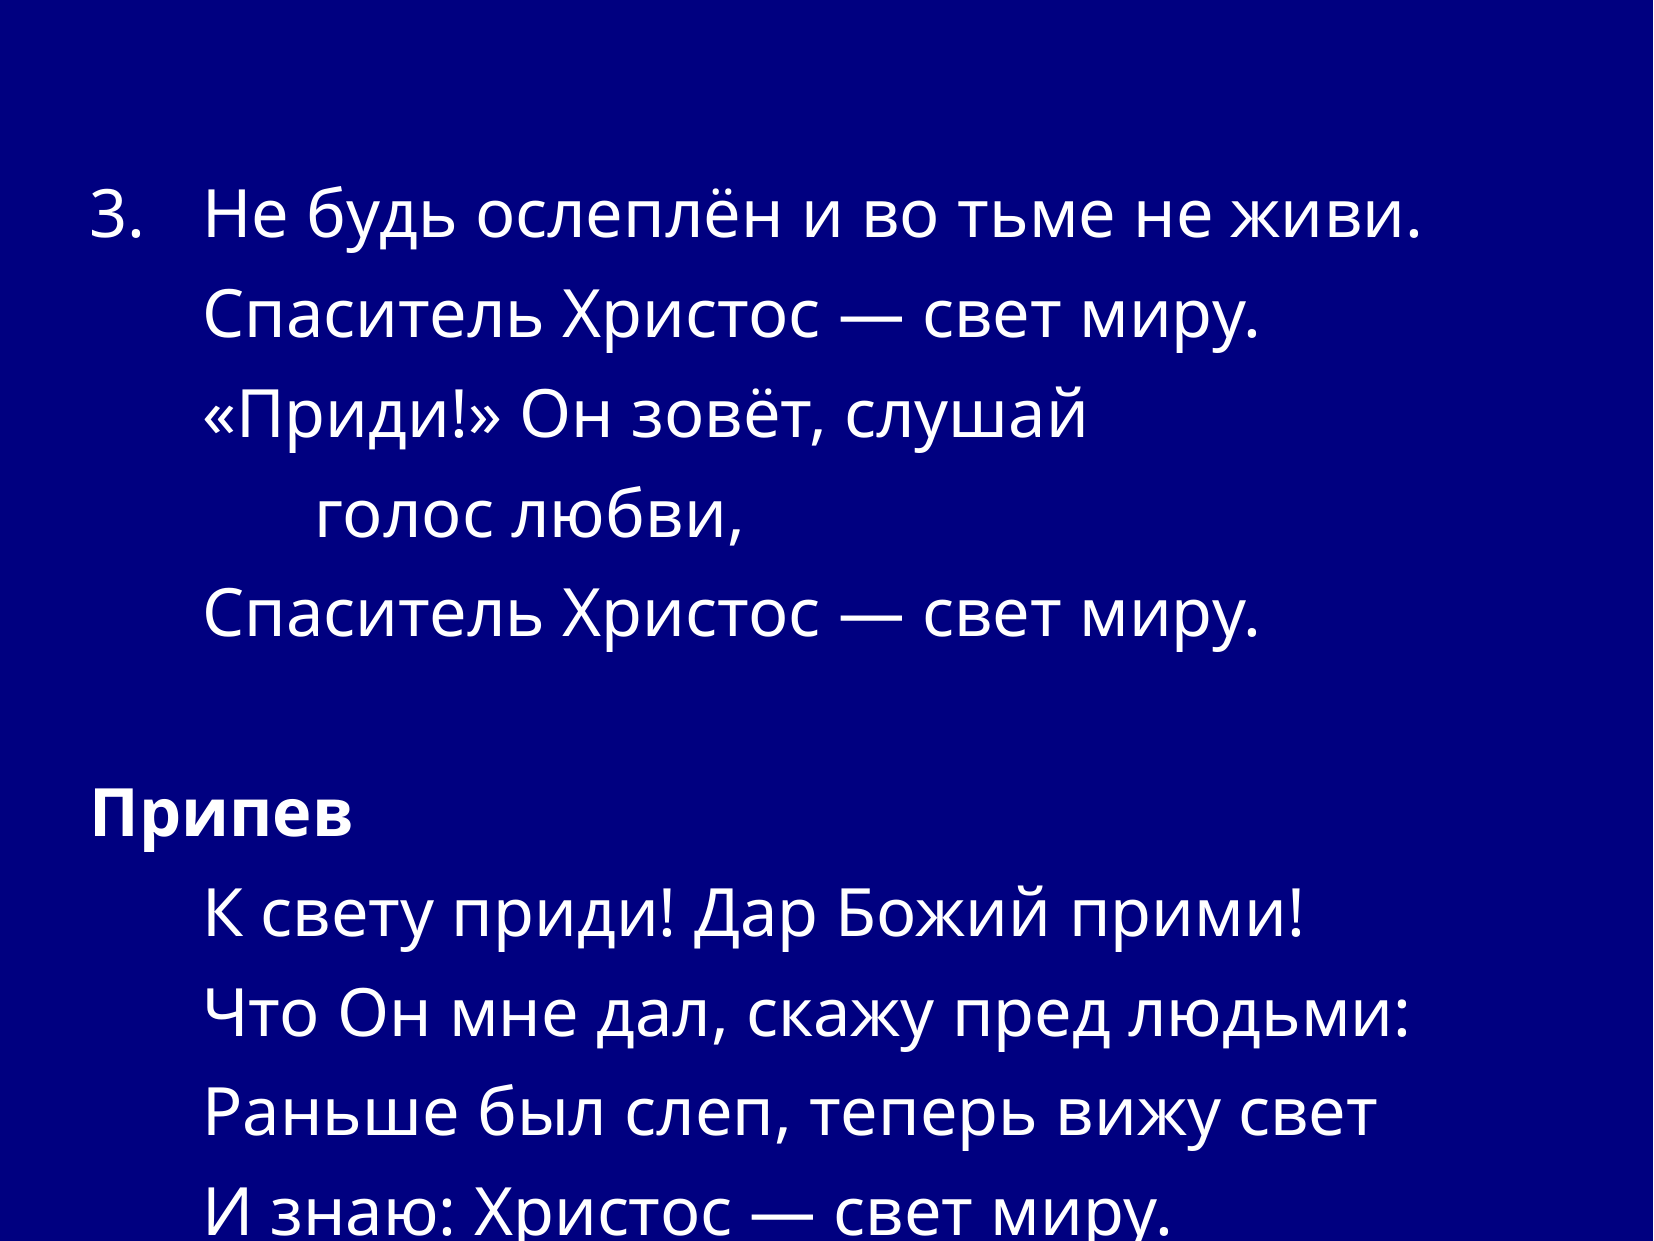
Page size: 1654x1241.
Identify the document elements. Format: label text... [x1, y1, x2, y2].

text_box 3. Не будь ослеплён и во тьме не живи. Спаситель Христос — свет миру. «Приди!» Он зовёт, слушай голос любви, Спаситель Христос — свет миру. Припев К свету приди! Дар Божий прими! Что Он мне дал, скажу пред людьми: Раньше был слеп, теперь вижу свет И знаю: Христос — свет миру. [75, 150, 1576, 1163]
